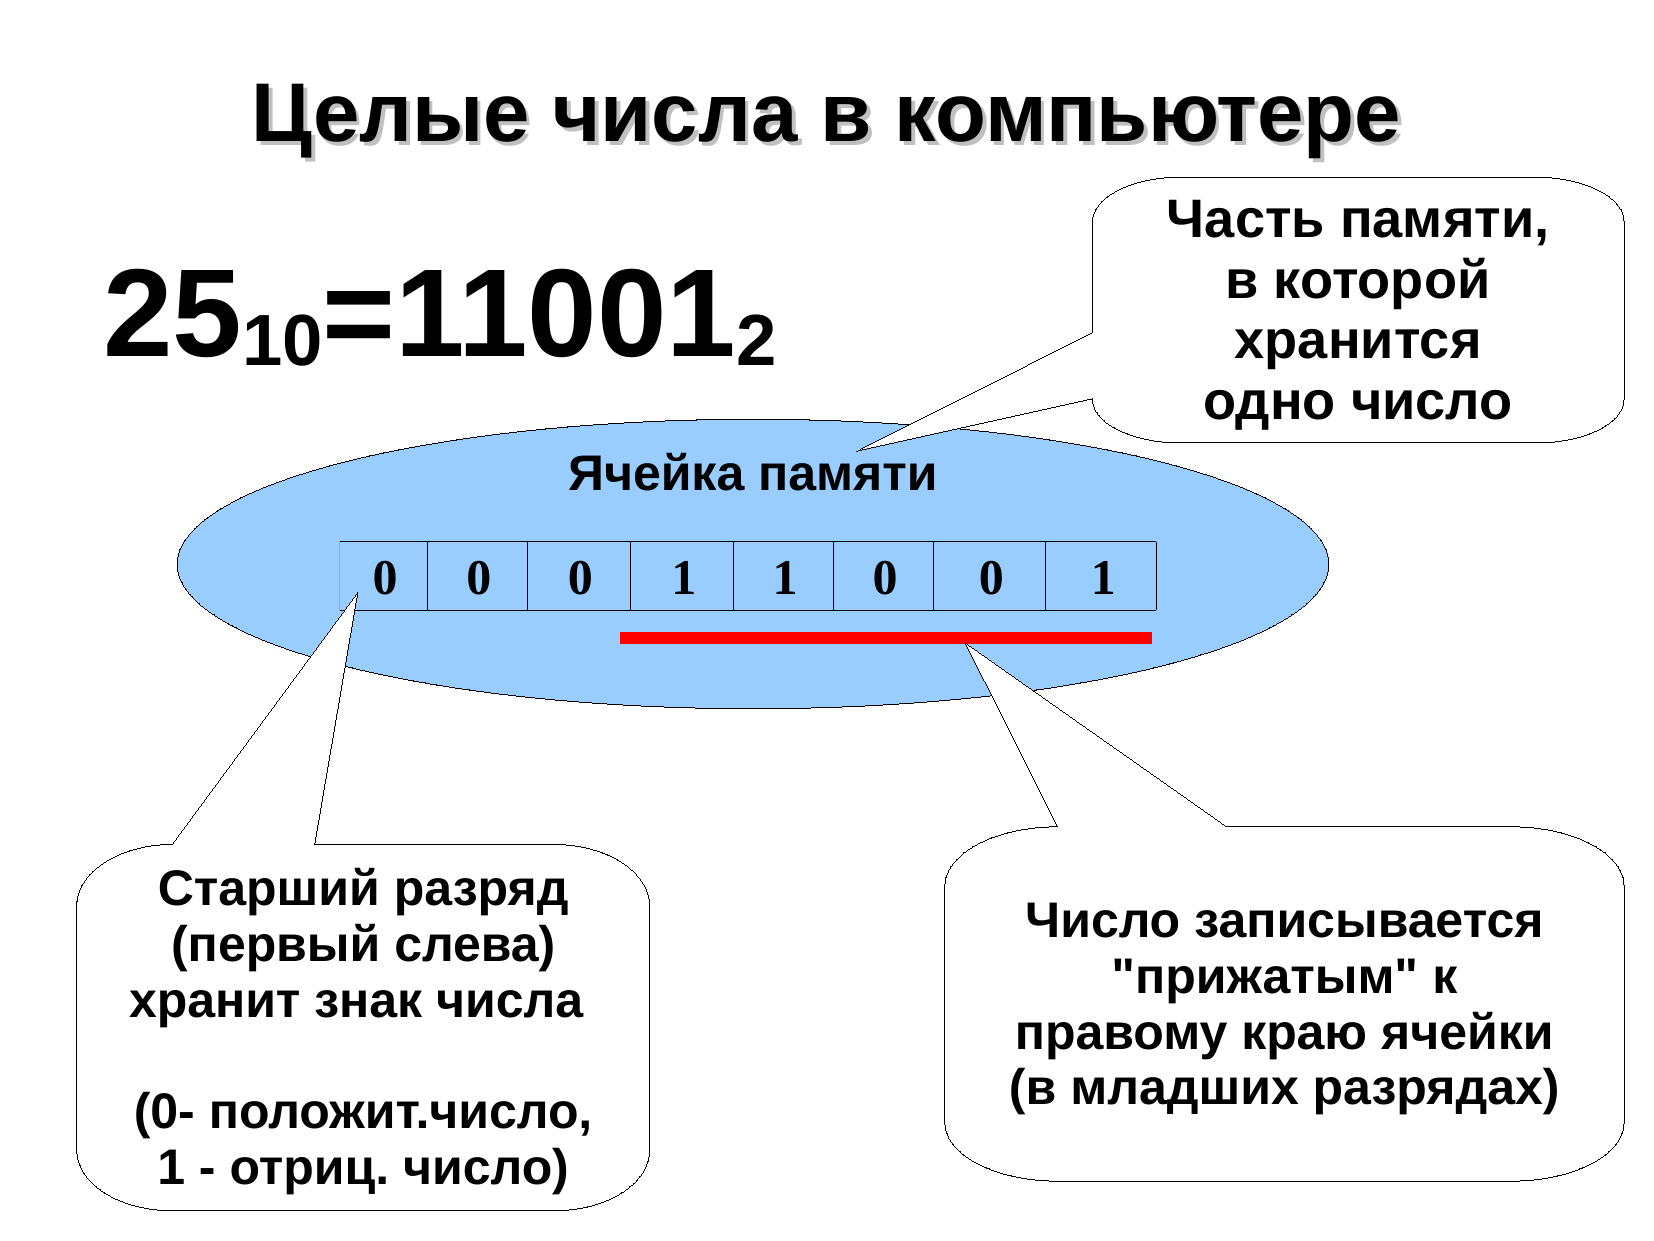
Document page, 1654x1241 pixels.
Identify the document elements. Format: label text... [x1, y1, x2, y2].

text_box 2510=110012 [88, 236, 975, 433]
text_box Ячейка памяти [177, 430, 1322, 657]
text_box Старший разряд (первый слева) хранит знак числа (0- положит.число, 1 - отриц. число) [76, 592, 650, 1211]
text_box Часть памяти, в которой хранится одно число [856, 177, 1625, 452]
chart [339, 541, 1344, 719]
text_box 2510=110012 [943, 426, 975, 433]
text_box Целые числа в компьютере [59, 59, 1595, 167]
text_box Число записывается "прижатым" к правому краю ячейки (в младших разрядах) [944, 642, 1625, 1182]
